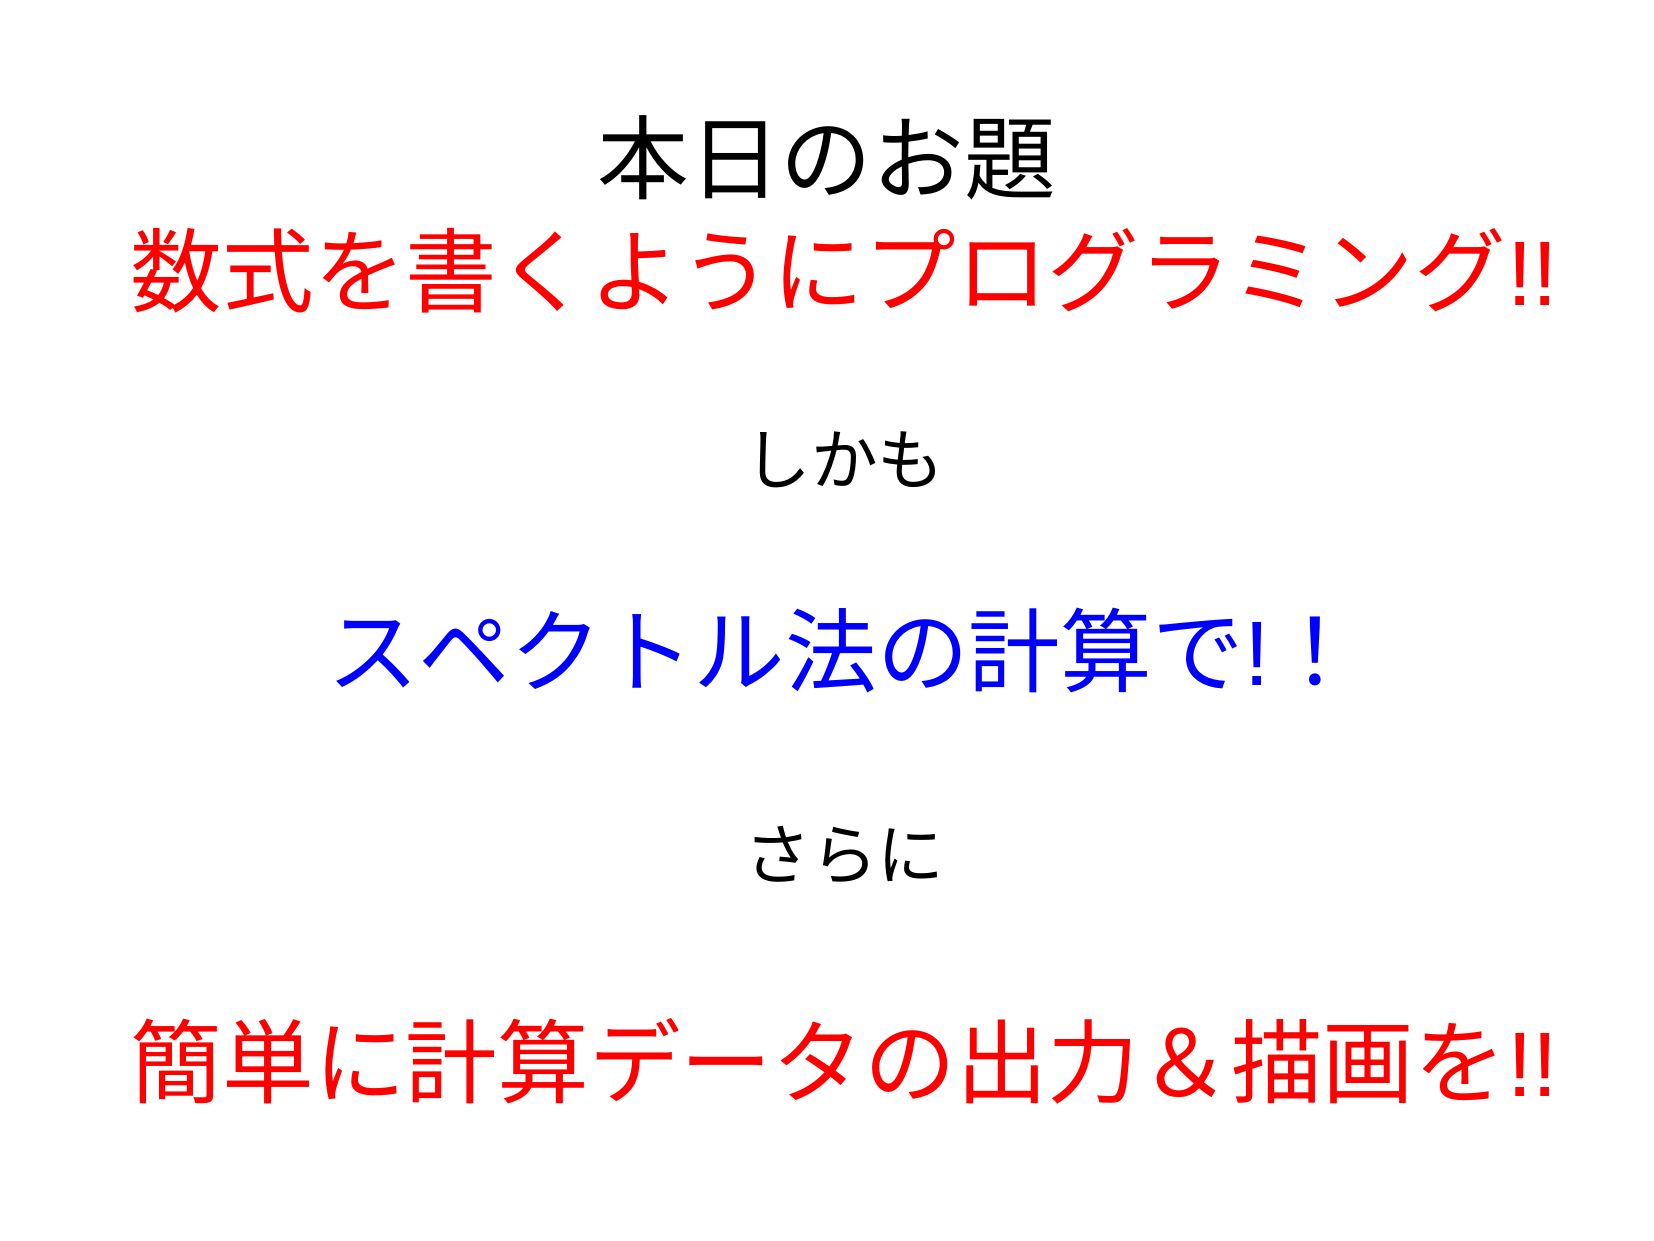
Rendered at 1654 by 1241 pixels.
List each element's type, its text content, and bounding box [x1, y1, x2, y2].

title 本日のお題 [82, 56, 1571, 250]
title 本日のお題 [454, 239, 474, 244]
subtitle 数式を書くようにプログラミング!! しかも スペクトル法の計算で!！ さらに 簡単に計算データの出力＆描画を!! [29, 259, 1625, 1063]
title 本日のお題 [938, 233, 950, 245]
